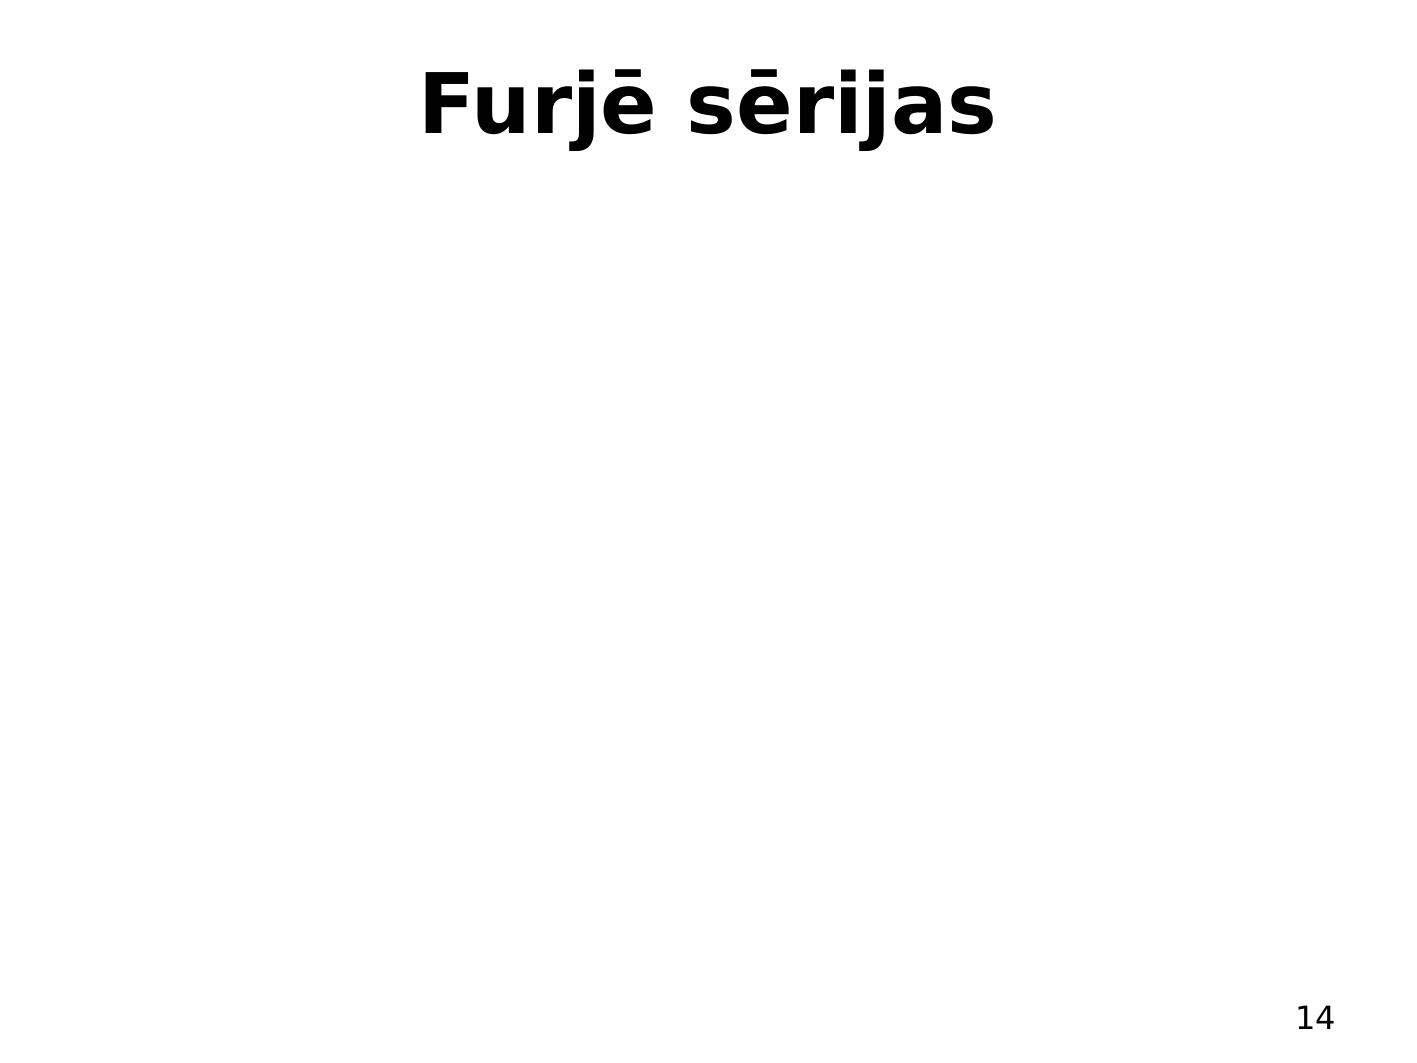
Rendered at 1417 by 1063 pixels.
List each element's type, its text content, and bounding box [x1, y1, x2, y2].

title Furjē sērijas [70, 42, 1346, 168]
